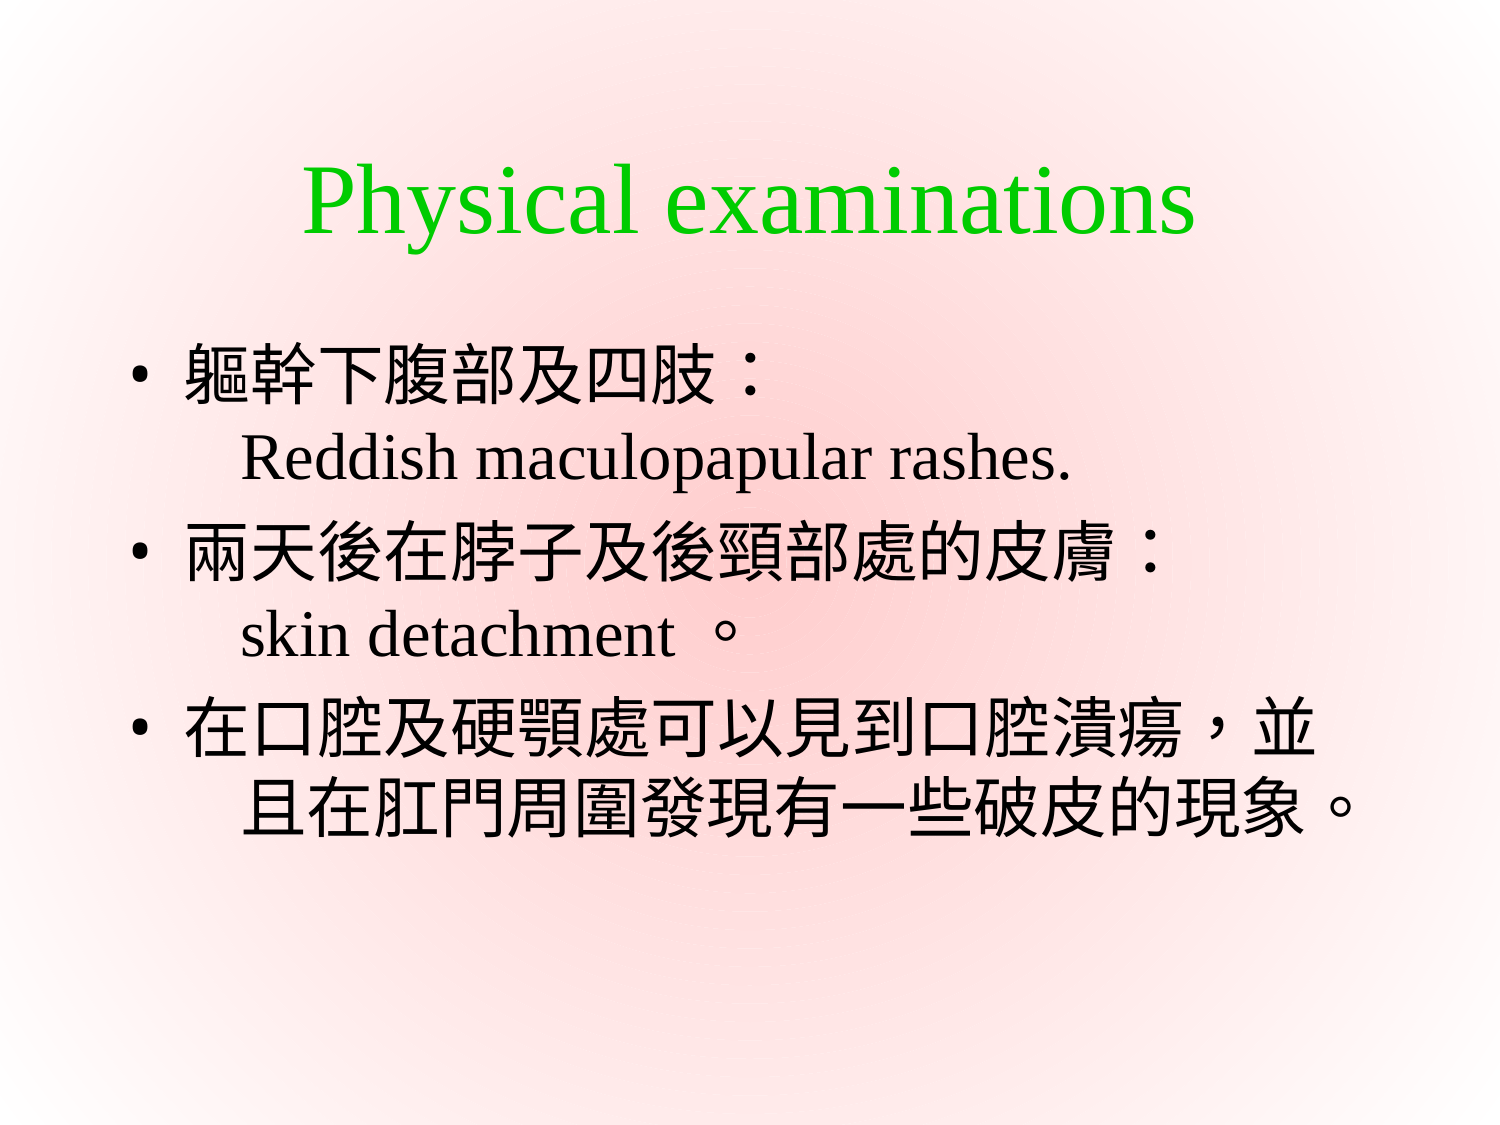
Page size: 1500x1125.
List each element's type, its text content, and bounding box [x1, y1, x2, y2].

list 軀幹下腹部及四肢： Reddish maculopapular rashes. 兩天後在脖子及後頸部處的皮膚： skin detachment。 在口腔及硬顎處可以見到口腔潰瘍，並且在肛門周圍發現有一些破皮的現象。 [112, 324, 1388, 1000]
title Physical examinations [112, 99, 1388, 288]
